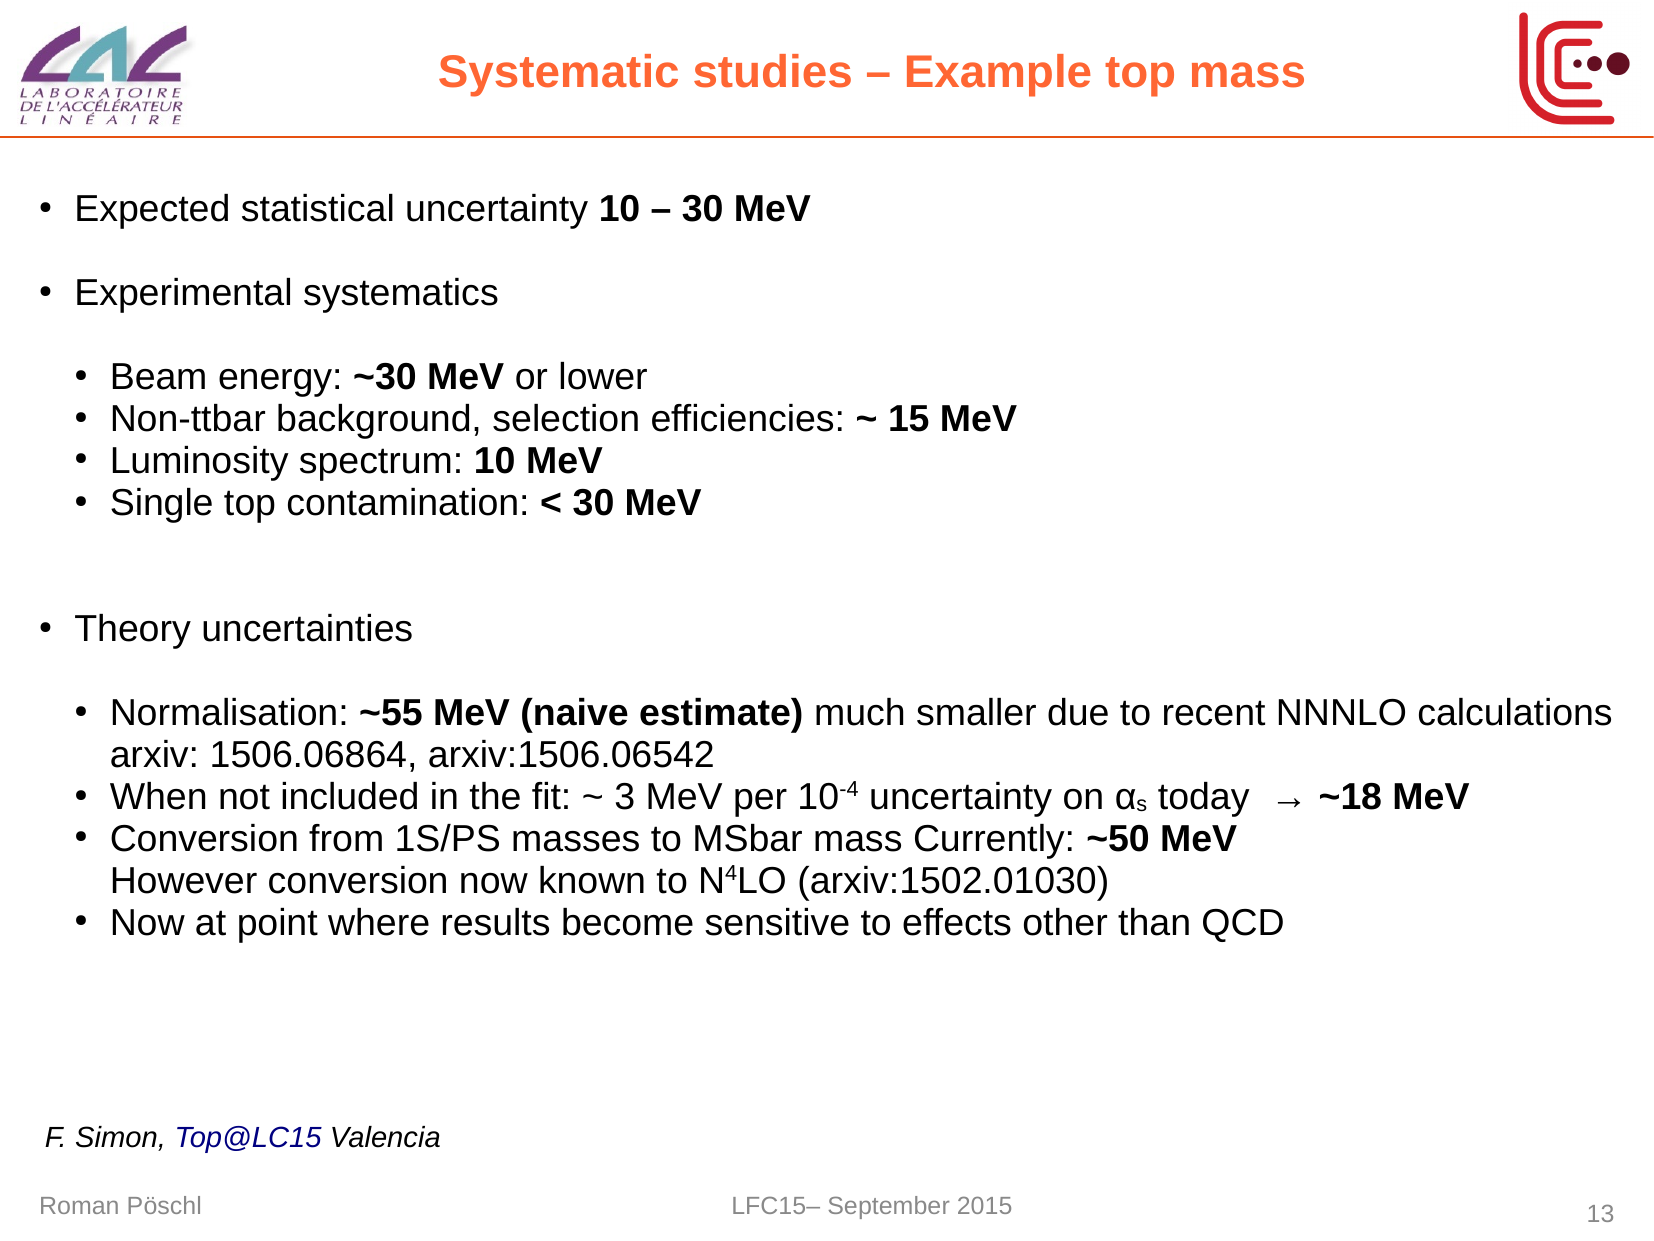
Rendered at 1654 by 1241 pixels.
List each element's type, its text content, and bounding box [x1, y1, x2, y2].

picture [1508, 2, 1641, 135]
text_box Expected statistical uncertainty 10 – 30 MeV Experimental systematics Beam energy: ~30 MeV or lower Non-ttbar background, selection efficiencies: ~ 15 MeV Luminosity spectrum: 10 MeV Single top contamination: < 30 MeV Theory uncertainties Normalisation: ~55 MeV (naive estimate) much smaller due to recent NNNLO calculations arxiv: 1506.06864, arxiv:1506.06542 When not included in the fit: ~ 3 MeV per 10-4 uncertainty on αs today → ~18 MeV Conversion from 1S/PS masses to MSbar mass Currently: ~50 MeV However conversion now known to N4LO (arxiv:1502.01030) Now at point where results become sensitive to effects other than QCD [24, 180, 1644, 1050]
text_box F. Simon, Top@LC15 Valencia [30, 1113, 463, 1161]
title Systematic studies – Example top mass [128, 29, 1617, 113]
picture [17, 22, 199, 127]
